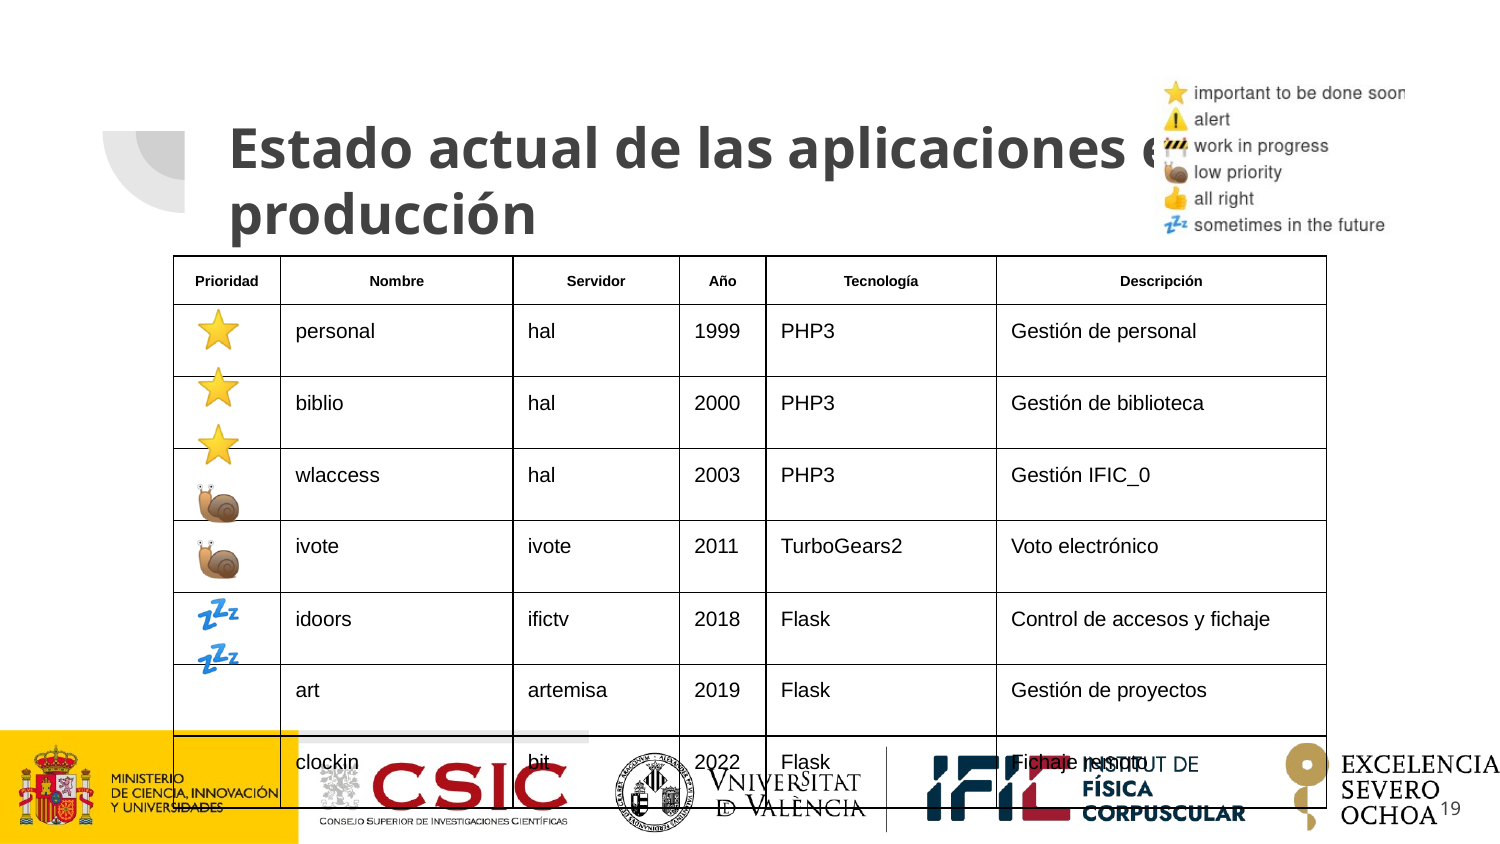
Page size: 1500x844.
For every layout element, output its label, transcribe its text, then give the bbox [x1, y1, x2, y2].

table_cell [174, 449, 280, 520]
table_cell 2022 [680, 737, 765, 807]
table_cell Fichaje remoto [997, 737, 1326, 807]
table_cell hal [514, 377, 679, 448]
table_cell PHP3 [767, 305, 996, 376]
table_cell [174, 305, 280, 376]
slide_number <number> [1386, 777, 1477, 842]
table_header Descripción [997, 257, 1326, 304]
table_cell [174, 377, 280, 448]
picture [195, 306, 241, 352]
table_cell 2018 [680, 593, 765, 664]
table_cell 2019 [680, 665, 765, 735]
picture [195, 535, 241, 581]
table_cell art [281, 665, 512, 735]
table_cell 1999 [680, 305, 765, 376]
title Estado actual de las aplicaciones en producción [213, 98, 1368, 263]
picture [195, 364, 241, 409]
picture [1154, 76, 1405, 241]
table_cell biblio [281, 377, 512, 448]
table_cell hal [514, 449, 679, 520]
table_cell [174, 665, 280, 735]
table_cell Flask [767, 593, 996, 664]
table_cell [241, 593, 280, 664]
table_cell PHP3 [767, 377, 996, 448]
picture [0, 730, 1500, 844]
picture [195, 591, 241, 681]
table_cell ifictv [514, 593, 679, 664]
table_cell wlaccess [281, 449, 512, 520]
table_cell Control de accesos y fichaje [997, 593, 1326, 664]
table_header Servidor [514, 257, 679, 304]
table_cell 2000 [680, 377, 765, 448]
table_cell hal [514, 305, 679, 376]
table_cell clockin [281, 737, 512, 807]
table_cell [174, 593, 195, 664]
table_cell personal [281, 305, 512, 376]
table_cell TurboGears2 [767, 521, 996, 592]
table_cell ivote [281, 521, 512, 592]
table_cell Flask [767, 737, 996, 807]
table_cell 2011 [680, 521, 765, 592]
picture [195, 421, 241, 467]
table_cell Gestión de proyectos [997, 665, 1326, 735]
table_cell [174, 737, 280, 807]
table_cell Gestión de biblioteca [997, 377, 1326, 448]
table_cell Gestión de personal [997, 305, 1326, 376]
table_header Nombre [281, 257, 512, 304]
table_cell Voto electrónico [997, 521, 1326, 592]
table_cell PHP3 [767, 449, 996, 520]
table_cell ivote [514, 521, 679, 592]
picture [195, 479, 241, 525]
table_header Prioridad [174, 257, 280, 304]
table_cell Flask [767, 665, 996, 735]
table_cell artemisa [514, 665, 679, 735]
table_cell 2003 [680, 449, 765, 520]
table_cell idoors [281, 593, 512, 664]
picture [1192, 809, 1199, 817]
table_header Tecnología [767, 257, 996, 304]
table_header Año [680, 257, 765, 304]
table_cell [174, 521, 280, 592]
table_cell bit [514, 737, 679, 807]
table_cell Gestión IFIC_0 [997, 449, 1326, 520]
